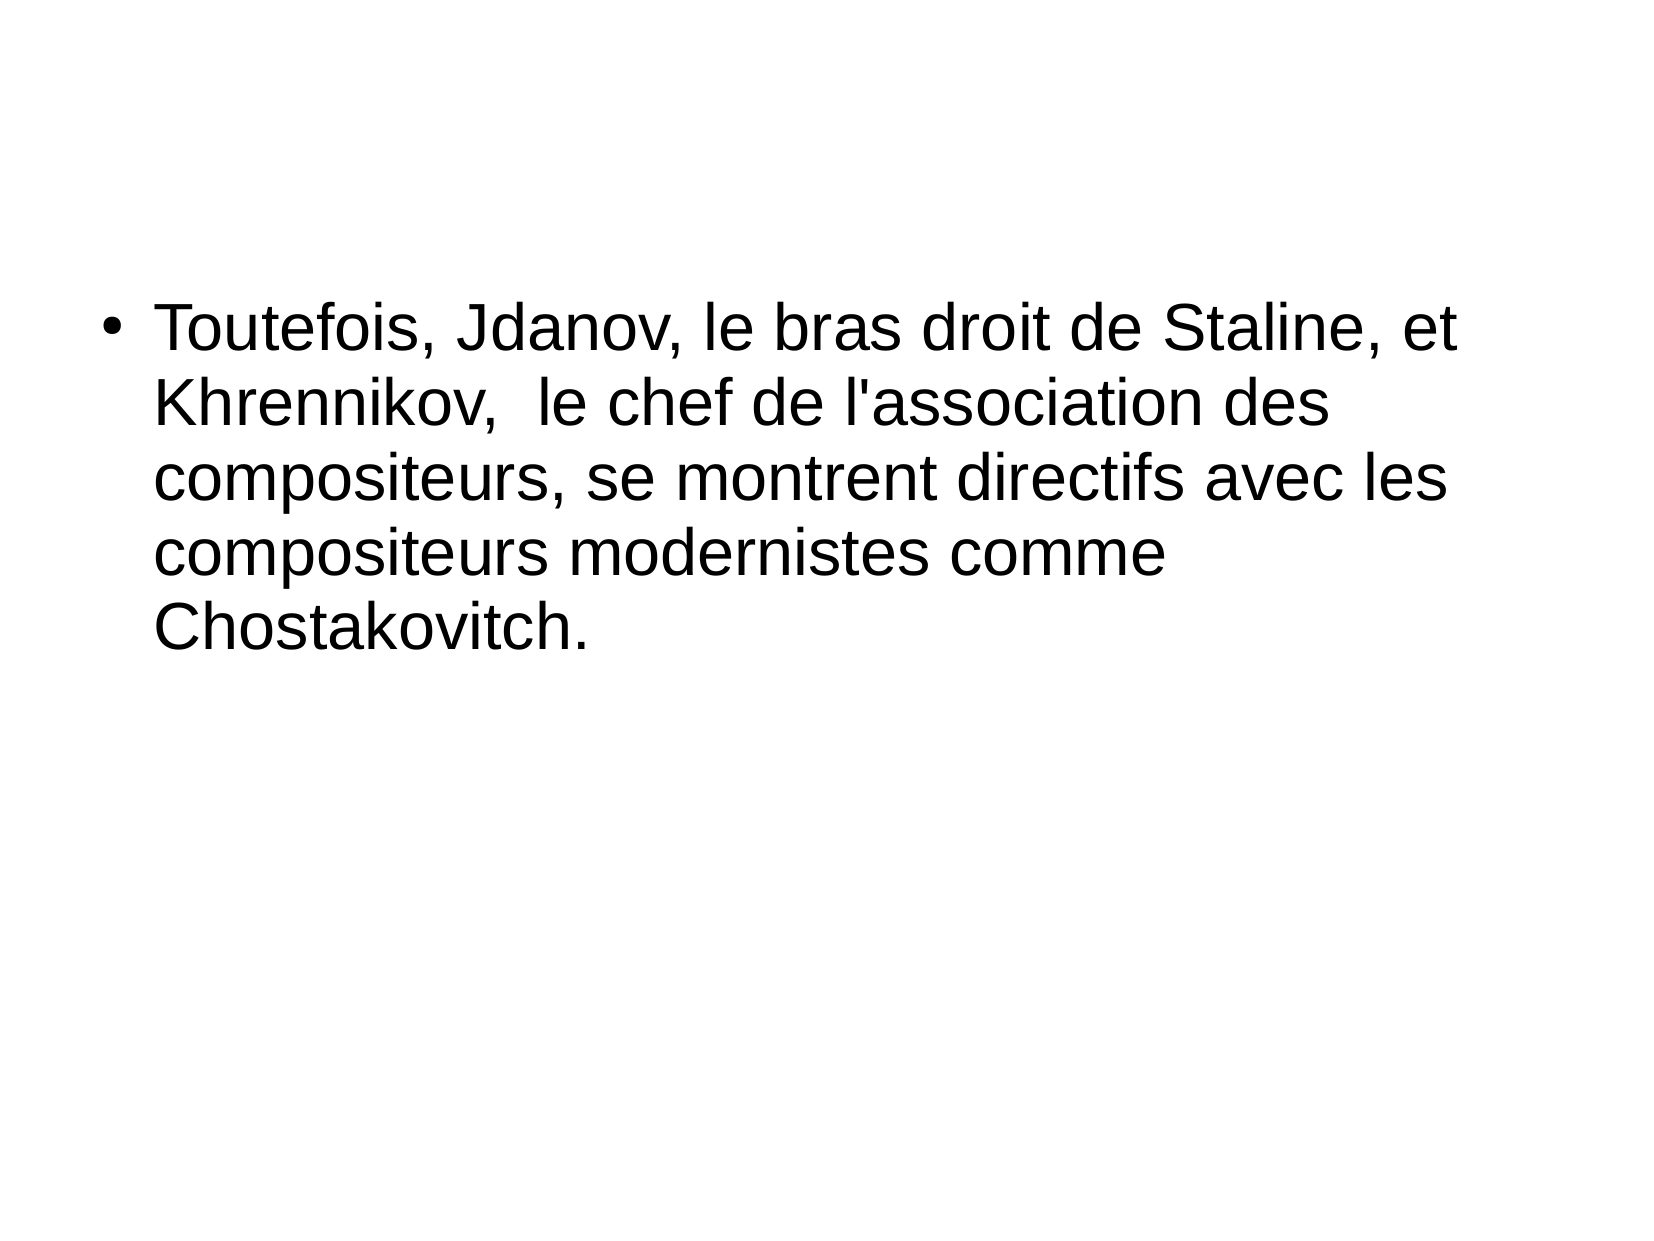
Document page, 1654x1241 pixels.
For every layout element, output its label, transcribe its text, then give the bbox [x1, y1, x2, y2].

list Toutefois, Jdanov, le bras droit de Staline, et Khrennikov, le chef de l'association des compositeurs, se montrent directifs avec les compositeurs modernistes comme Chostakovitch. [82, 290, 1571, 1010]
